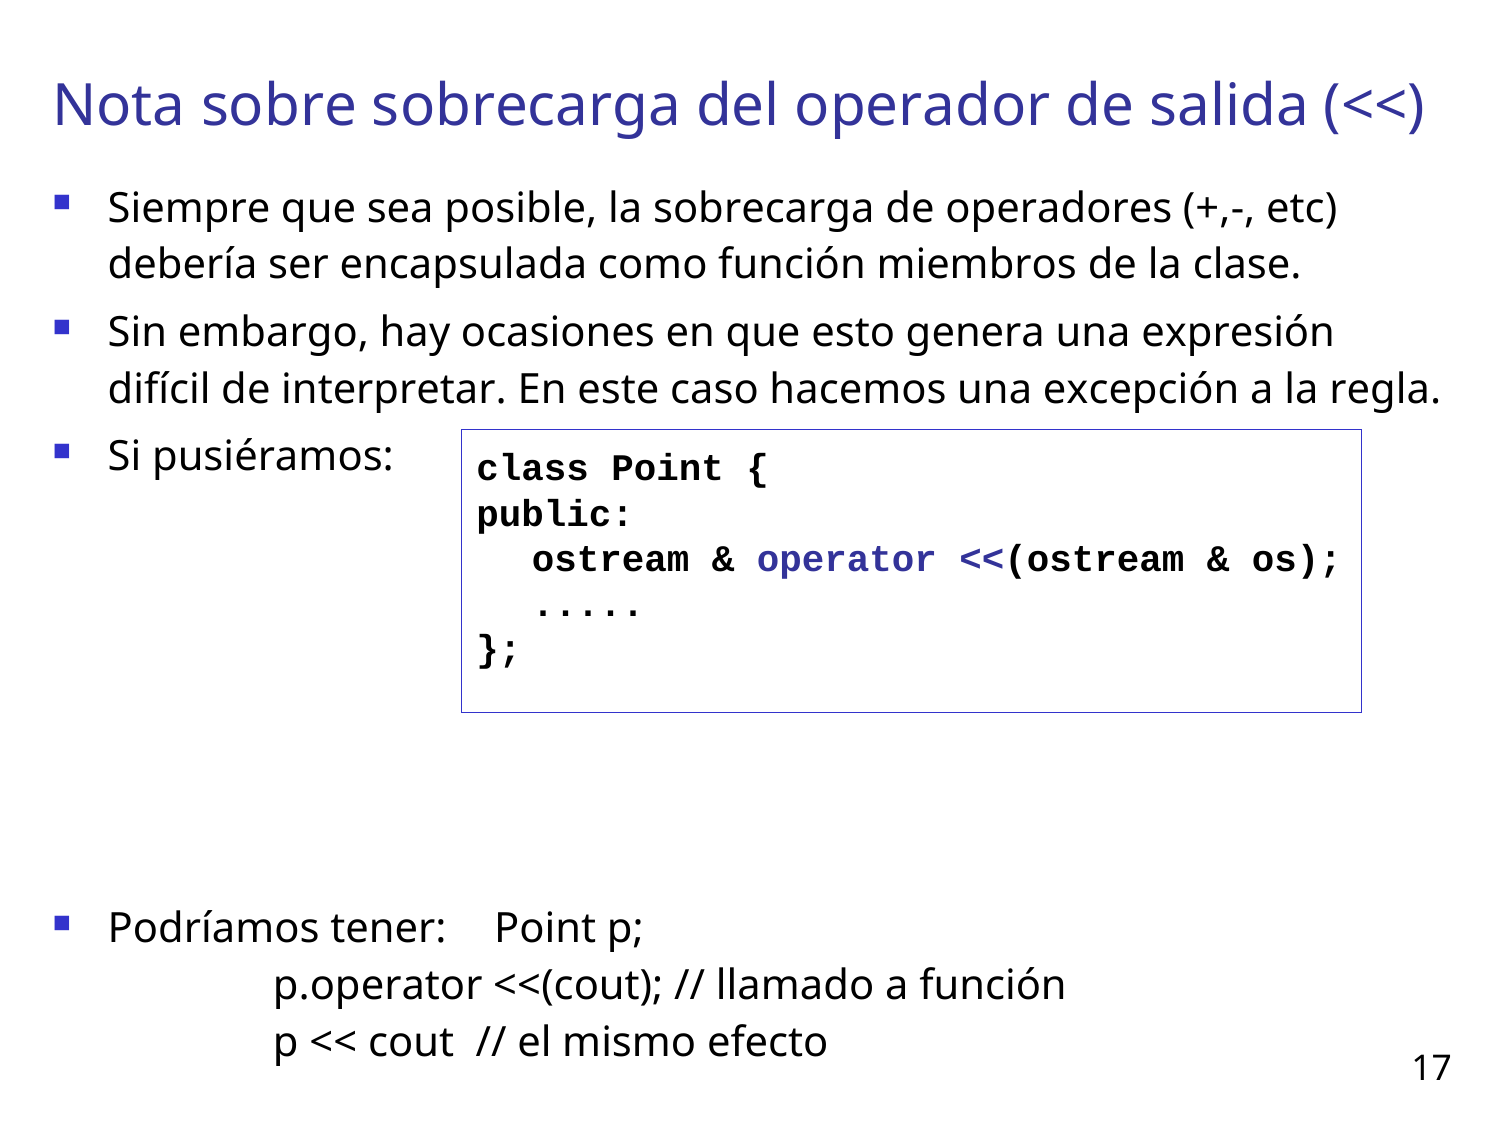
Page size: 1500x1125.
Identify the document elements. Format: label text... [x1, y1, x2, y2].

title Nota sobre sobrecarga del operador de salida (<<)‏ [37, 4, 1466, 150]
list Siempre que sea posible, la sobrecarga de operadores (+,-, etc) debería ser encapsulada como función miembros de la clase. Sin embargo, hay ocasiones en que esto genera una expresión difícil de interpretar. En este caso hacemos una excepción a la regla. Si pusiéramos: Podríamos tener: Point p; p.operator <<(cout); // llamado a función p << cout // el mismo efecto [37, 169, 1462, 1028]
